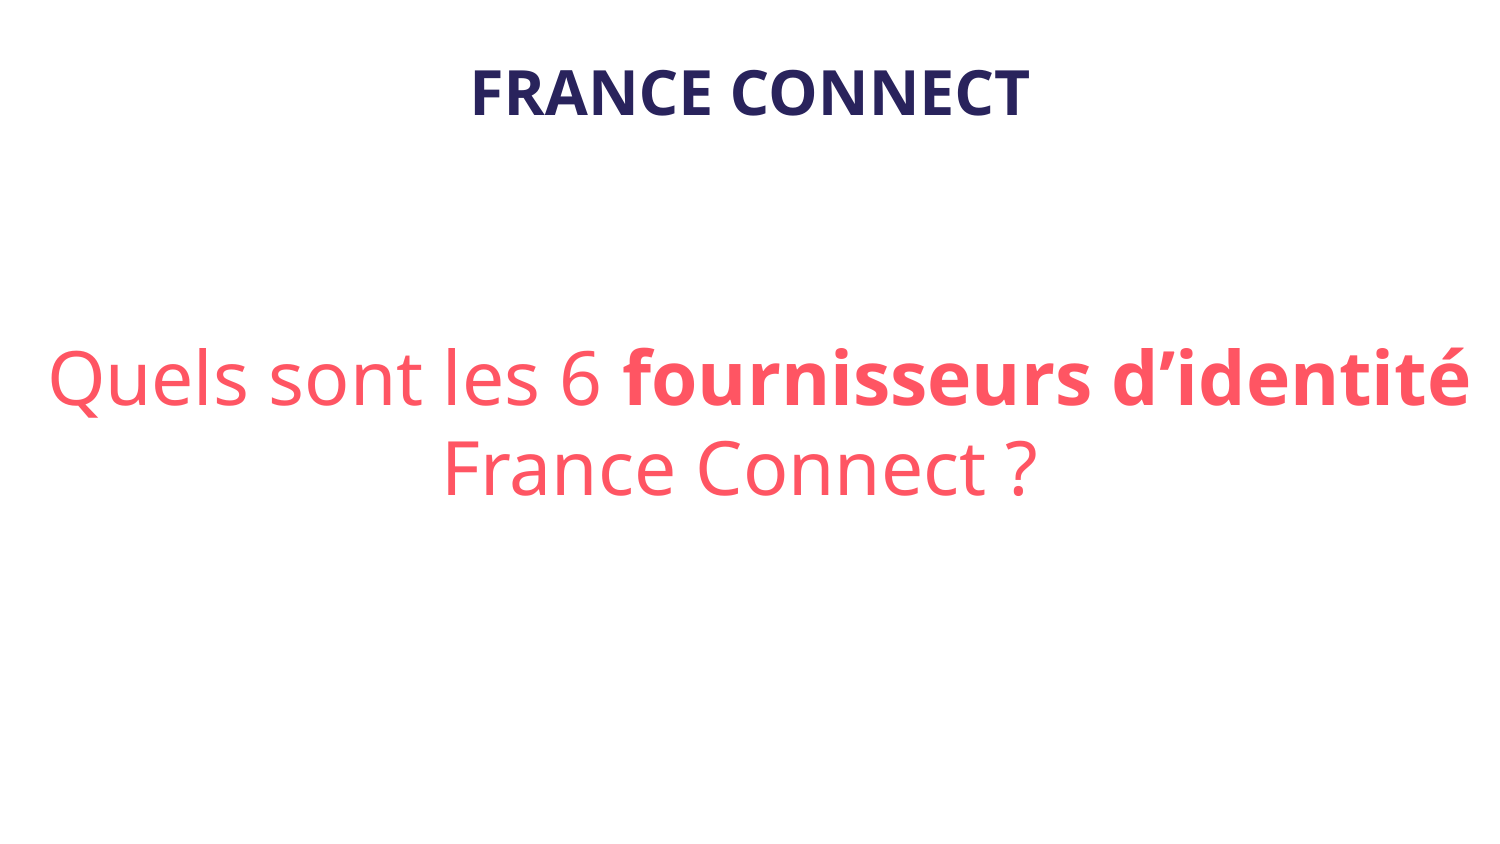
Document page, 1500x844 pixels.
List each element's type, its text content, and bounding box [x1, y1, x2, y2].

text_box Quels sont les 6 fournisseurs d’identité France Connect ? [0, 315, 1500, 526]
text_box FRANCE CONNECT [0, 0, 1500, 181]
